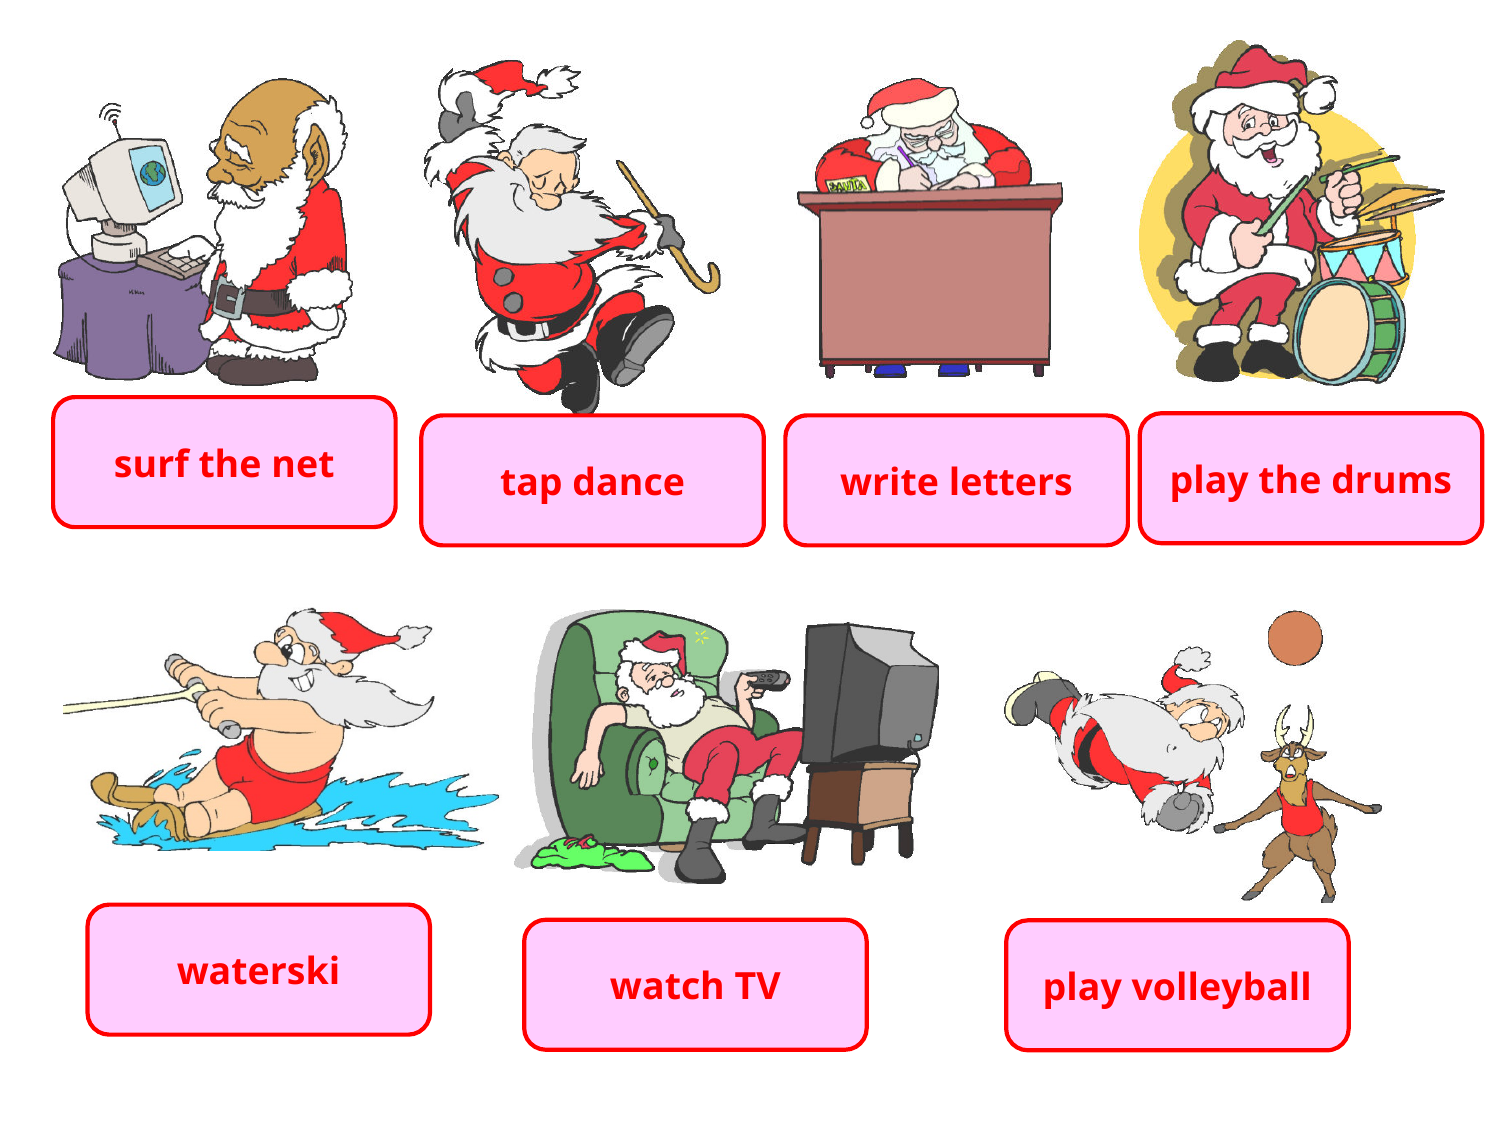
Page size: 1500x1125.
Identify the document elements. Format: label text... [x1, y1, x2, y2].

picture [421, 48, 727, 415]
text_box surf the net [53, 397, 396, 528]
picture [1139, 40, 1445, 386]
text_box tap dance [421, 415, 764, 546]
text_box write letters [785, 415, 1128, 546]
picture [53, 78, 353, 386]
text_box play the drums [1139, 413, 1483, 544]
text_box waterski [87, 904, 430, 1035]
text_box watch TV [524, 919, 867, 1050]
picture [514, 609, 939, 884]
picture [63, 597, 508, 851]
text_box play volleyball [1006, 920, 1349, 1051]
picture [796, 78, 1063, 379]
picture [1003, 591, 1390, 903]
